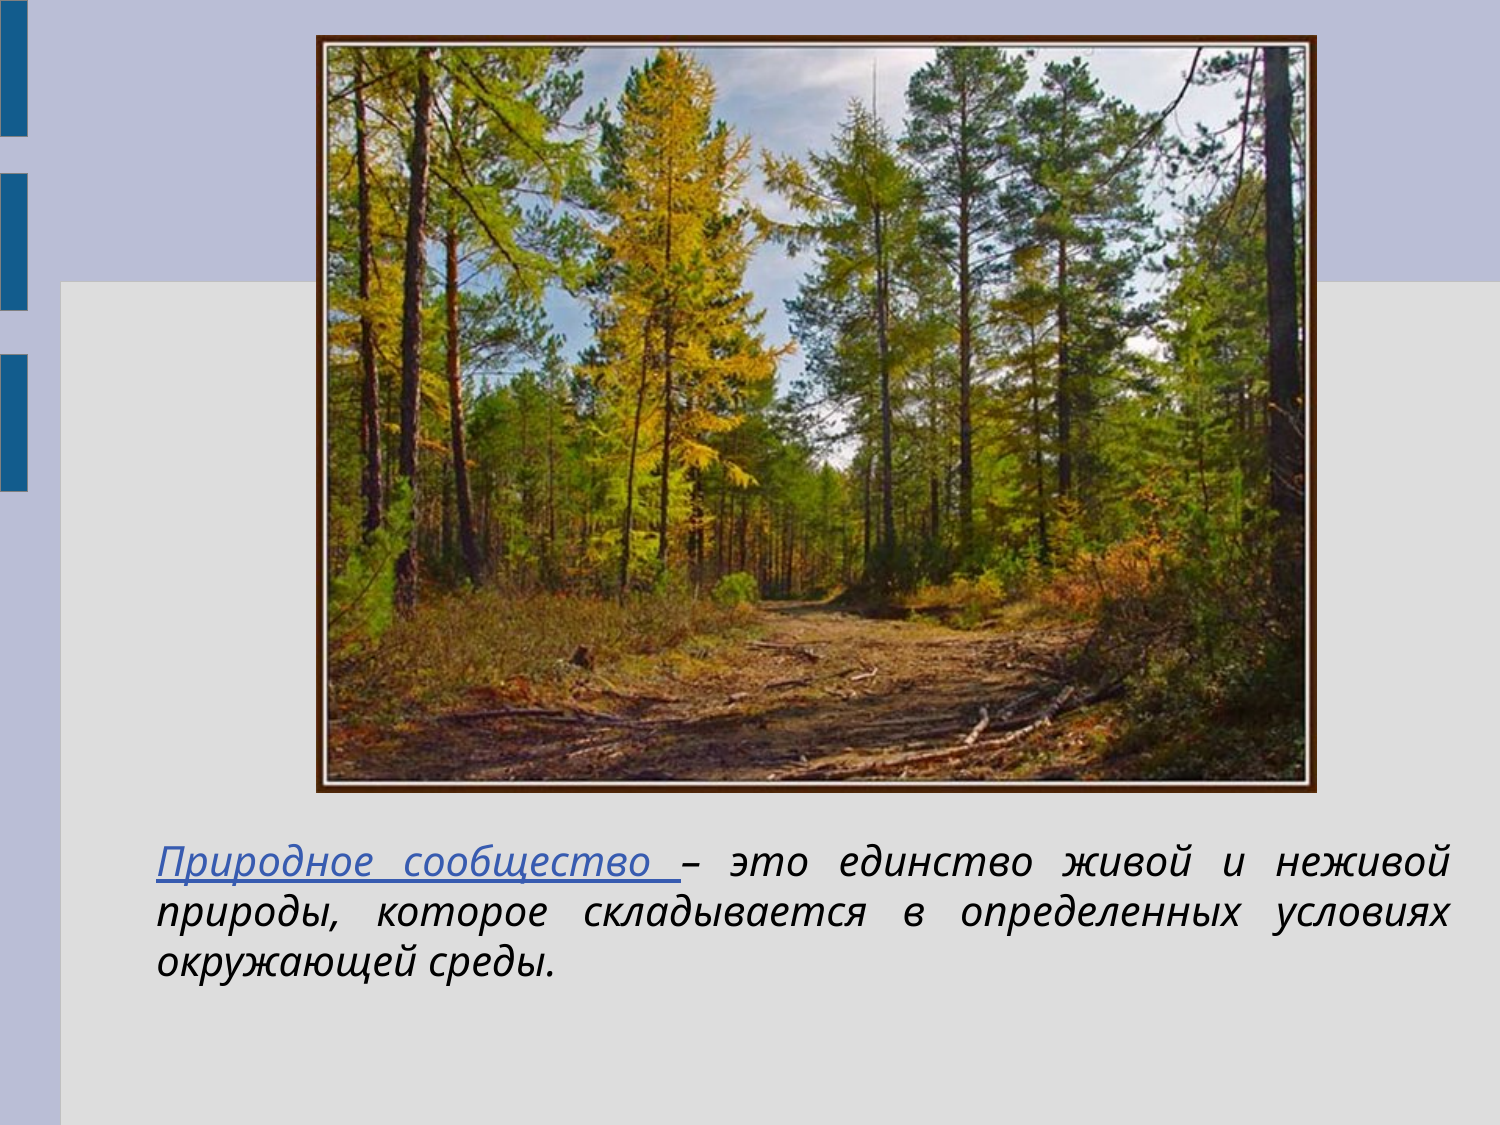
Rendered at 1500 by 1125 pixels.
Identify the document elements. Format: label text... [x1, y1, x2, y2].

picture [316, 35, 1317, 793]
text_box Природное сообщество – это единство живой и неживой природы, которое складывается в определенных условиях окружающей среды. [141, 827, 1466, 993]
